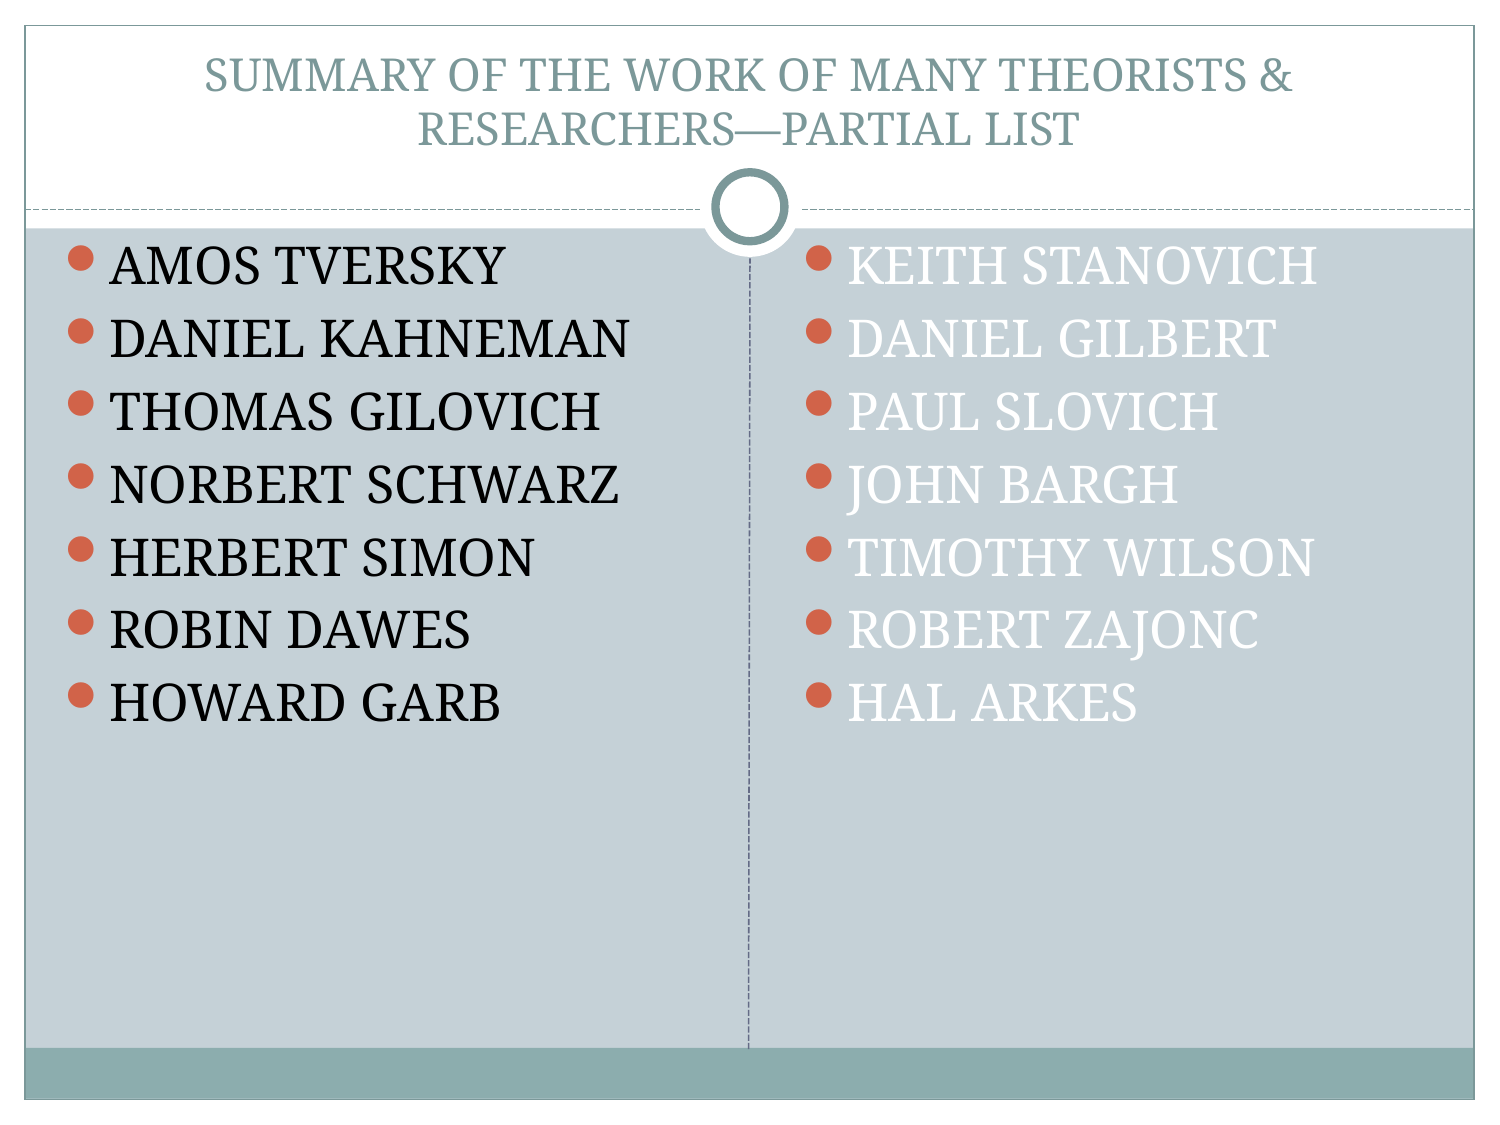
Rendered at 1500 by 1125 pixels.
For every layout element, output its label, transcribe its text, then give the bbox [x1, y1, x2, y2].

list KEITH STANOVICH DANIEL GILBERT PAUL SLOVICH JOHN BARGH TIMOTHY WILSON ROBERT ZAJONC HAL ARKES [787, 224, 1450, 993]
title SUMMARY OF THE WORK OF MANY THEORISTS & RESEARCHERS—PARTIAL LIST [49, 37, 1450, 162]
list AMOS TVERSKY DANIEL KAHNEMAN THOMAS GILOVICH NORBERT SCHWARZ HERBERT SIMON ROBIN DAWES HOWARD GARB [49, 224, 712, 993]
